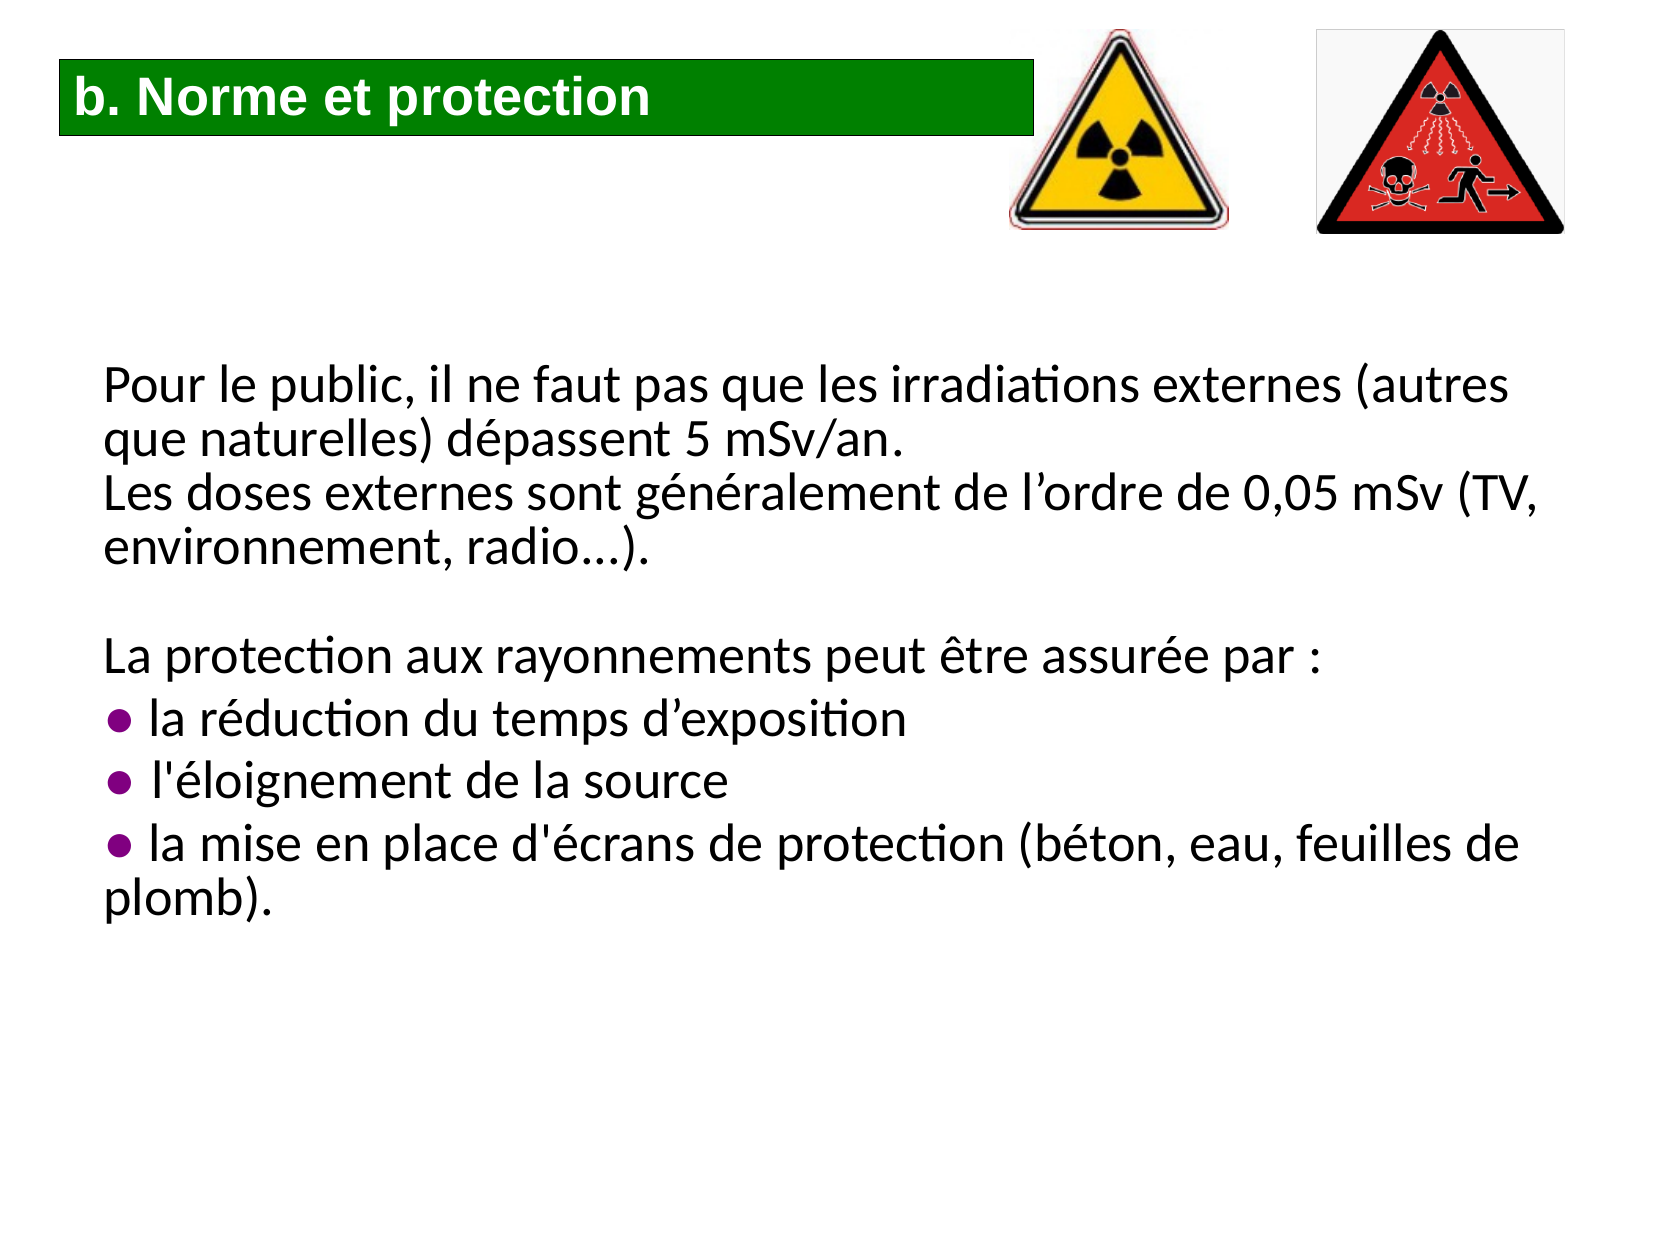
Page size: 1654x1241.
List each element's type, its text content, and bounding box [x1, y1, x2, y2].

text_box b. Norme et protection [59, 59, 1034, 136]
picture [1316, 29, 1565, 234]
text_box Pour le public, il ne faut pas que les irradiations externes (autres que naturelles) dépassent 5 mSv/an. Les doses externes sont généralement de l’ordre de 0,05 mSv (TV, environnement, radio...). La protection aux rayonnements peut être assurée par : ● la réduction du temps d’exposition ● l'éloignement de la source ● la mise en place d'écrans de protection (béton, eau, feuilles de plomb). [88, 353, 1565, 1032]
picture [1009, 29, 1229, 230]
